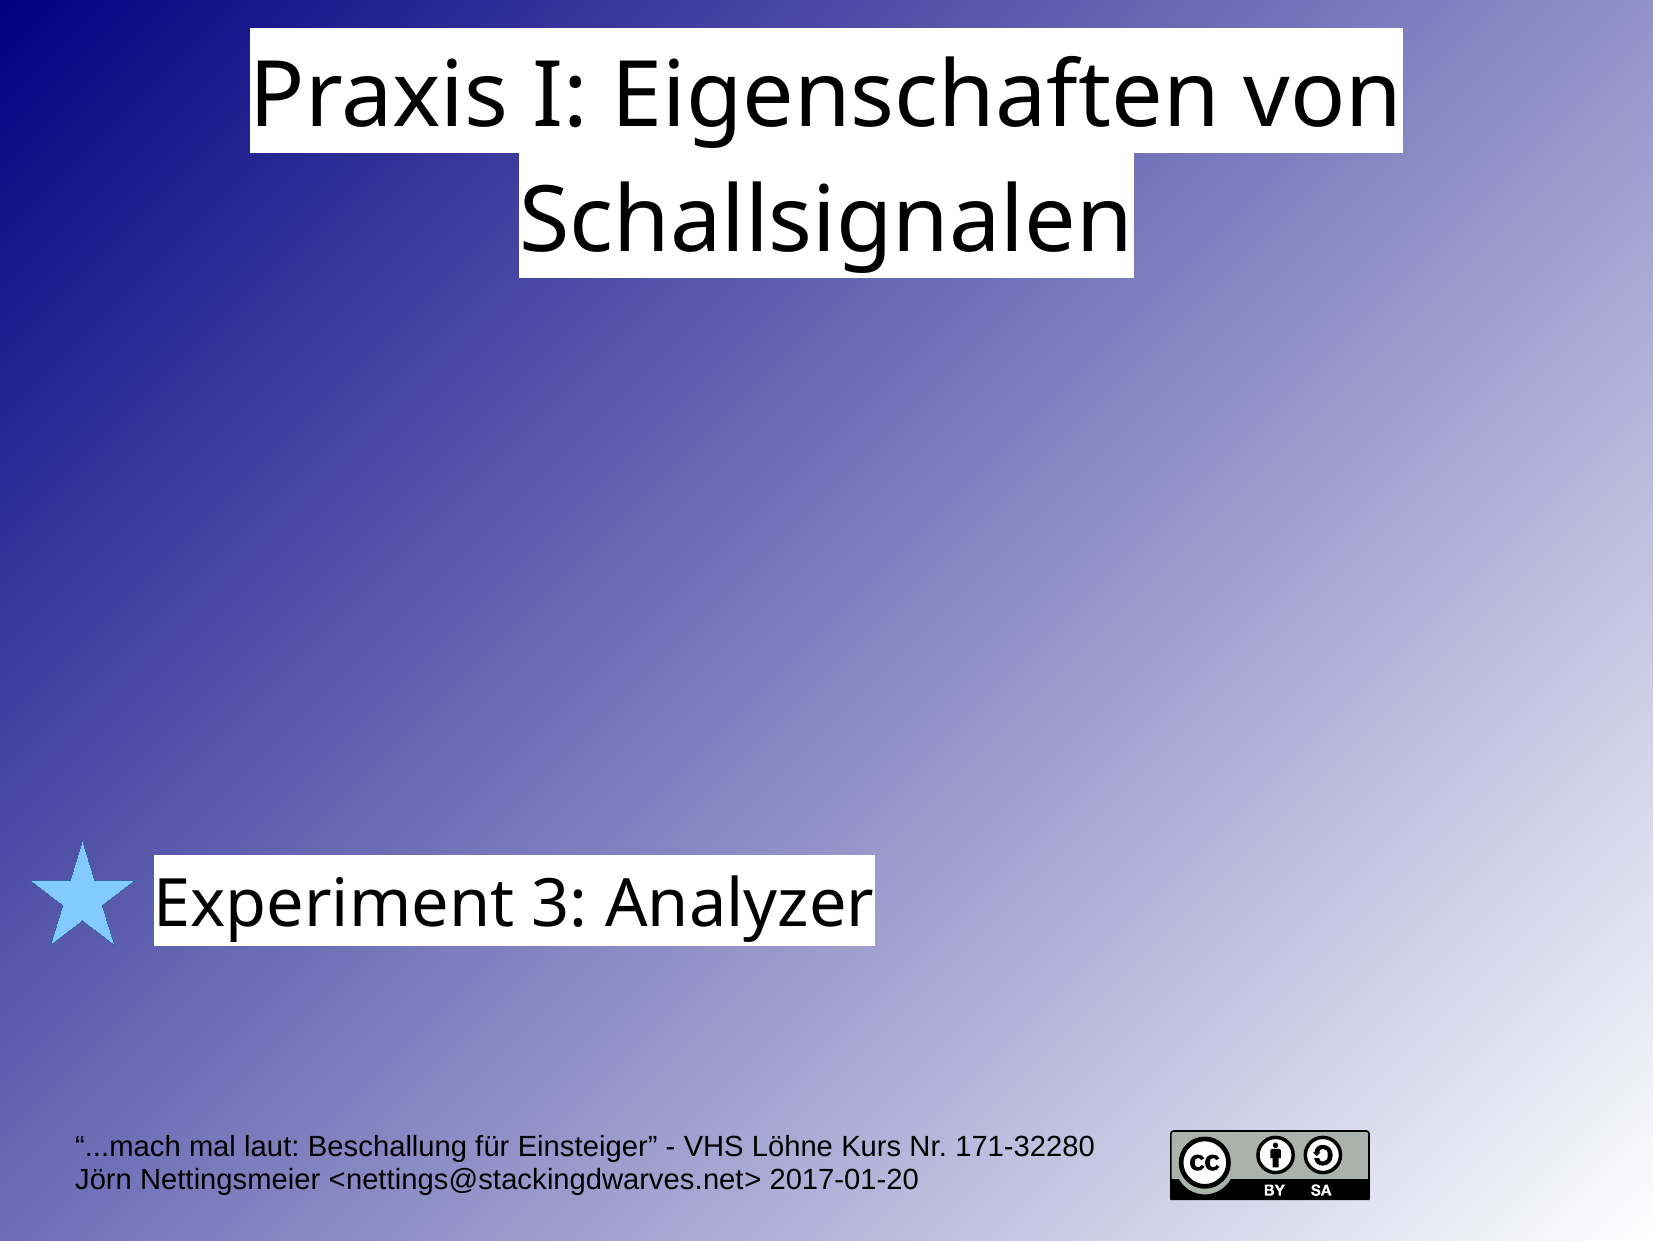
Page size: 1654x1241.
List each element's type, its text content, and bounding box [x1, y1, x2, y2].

list Experiment 3: Analyzer [82, 855, 1571, 991]
text_box [30, 840, 136, 946]
title Praxis I: Eigenschaften von Schallsignalen [82, 27, 1571, 279]
